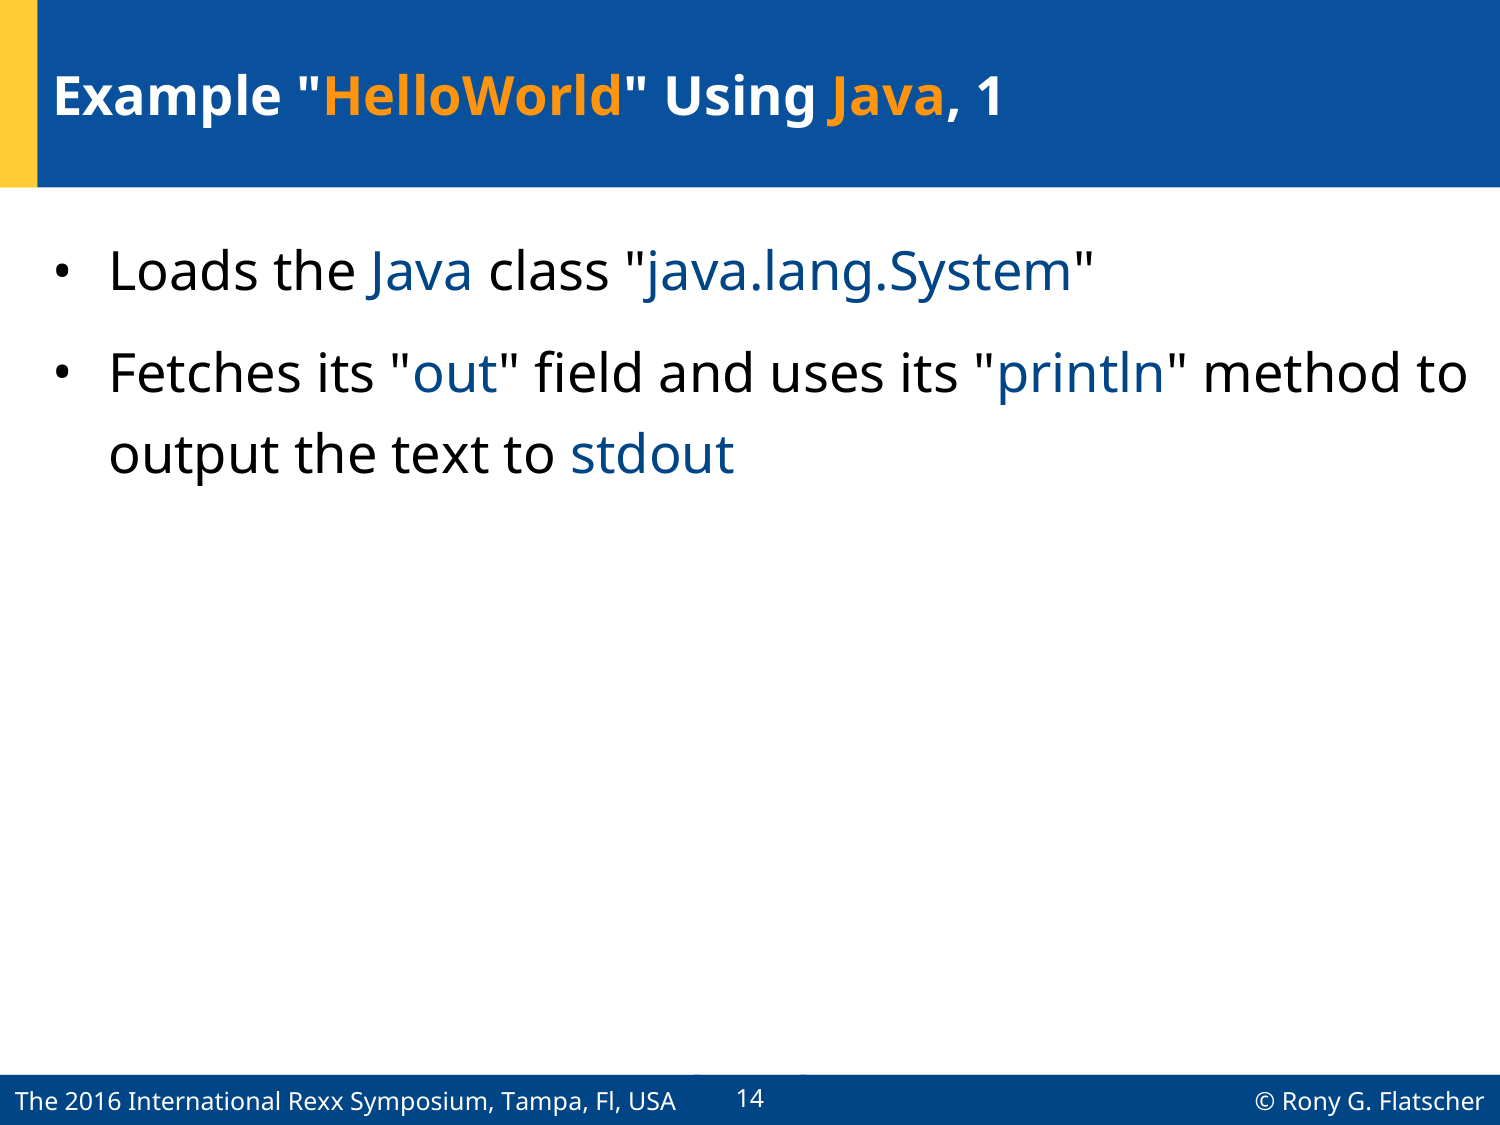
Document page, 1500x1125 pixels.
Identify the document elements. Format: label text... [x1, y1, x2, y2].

list Loads the Java class "java.lang.System" Fetches its "out" field and uses its "println" method to output the text to stdout [37, 212, 1500, 1051]
title Example "HelloWorld" Using Java, 1 [37, 0, 1500, 188]
